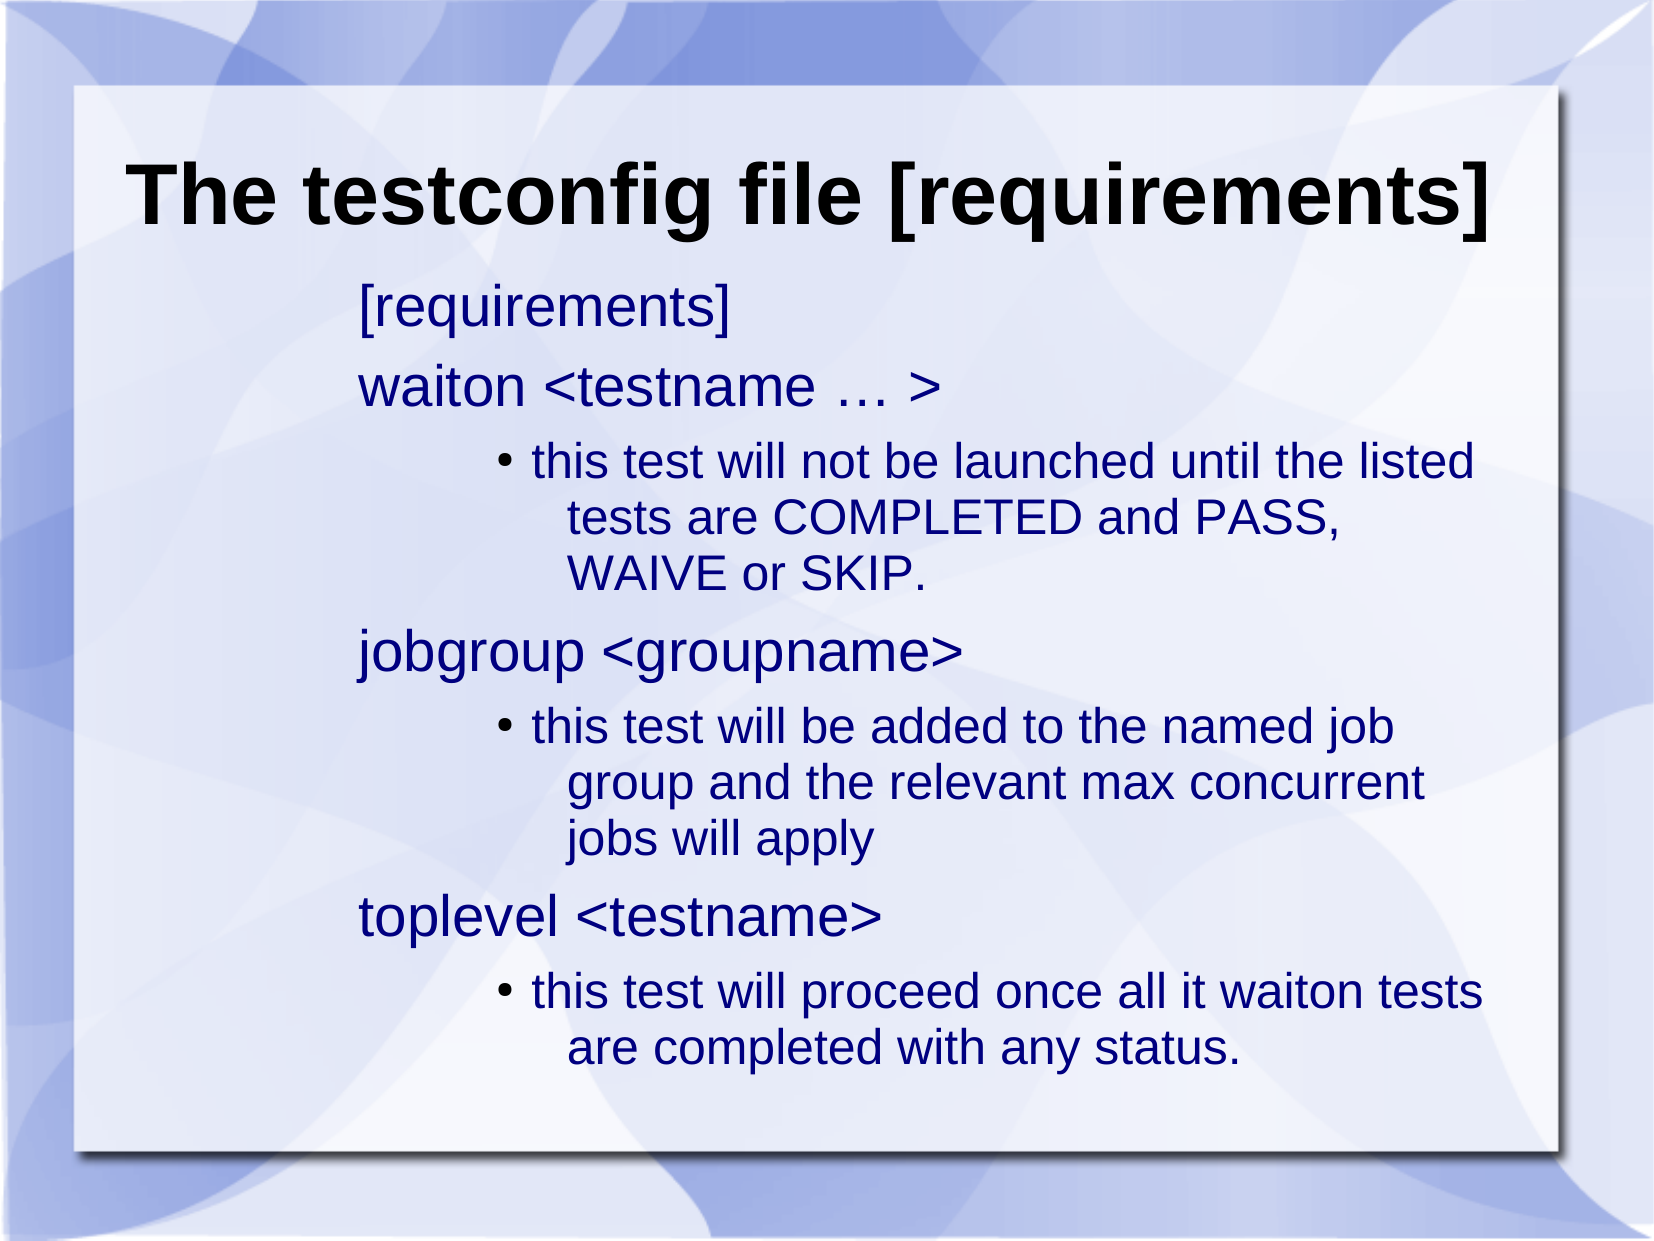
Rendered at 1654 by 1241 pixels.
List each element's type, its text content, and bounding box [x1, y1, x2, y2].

title The testconfig file [requirements] [82, 90, 1536, 298]
list [requirements] waiton <testname … > this test will not be launched until the listed tests are COMPLETED and PASS, WAIVE or SKIP. jobgroup <groupname> this test will be added to the named job group and the relevant max concurrent jobs will apply toplevel <testname> this test will proceed once all it waiton tests are completed with any status. [141, 273, 1501, 1074]
picture [0, 0, 1654, 1241]
